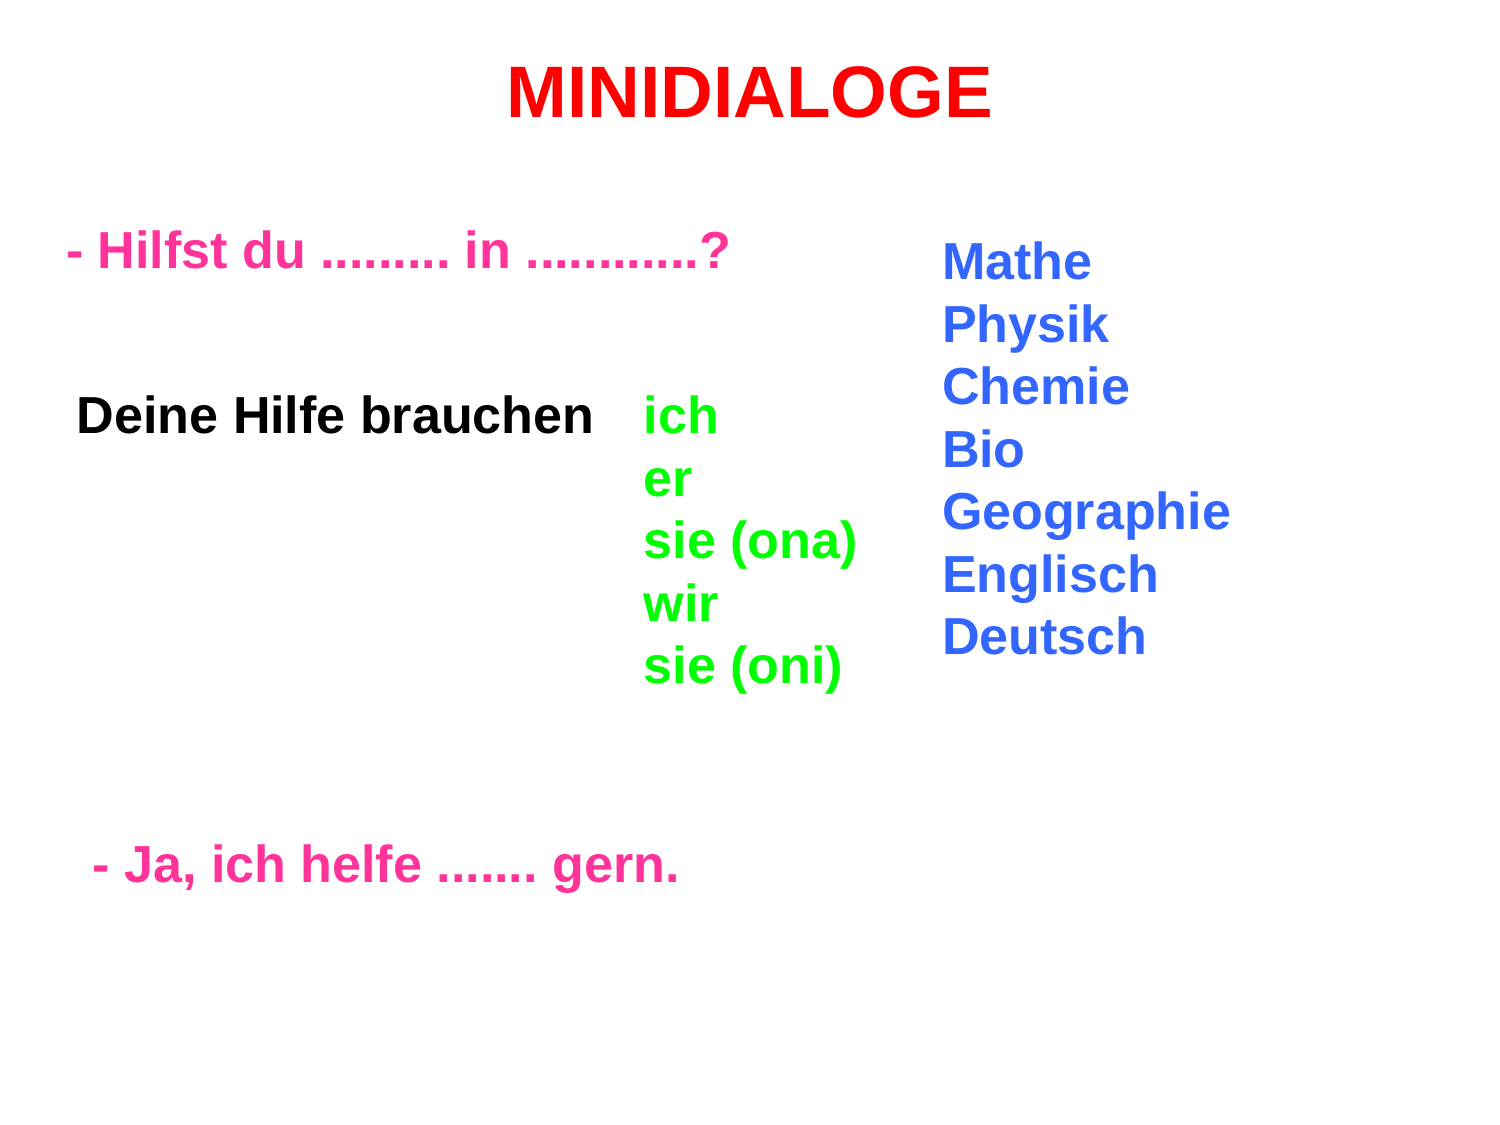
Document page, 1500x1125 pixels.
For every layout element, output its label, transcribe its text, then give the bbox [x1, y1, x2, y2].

text_box - Hilfst du ......... in ............? [51, 208, 747, 350]
text_box ich er sie (ona) wir sie (oni) [629, 374, 873, 765]
text_box Mathe Physik Chemie Bio Geographie Englisch Deutsch [927, 219, 1247, 736]
text_box - Ja, ich helfe ....... gern. [77, 822, 696, 963]
title MINIDIALOGE [75, 37, 1426, 241]
text_box Deine Hilfe brauchen [62, 374, 610, 515]
